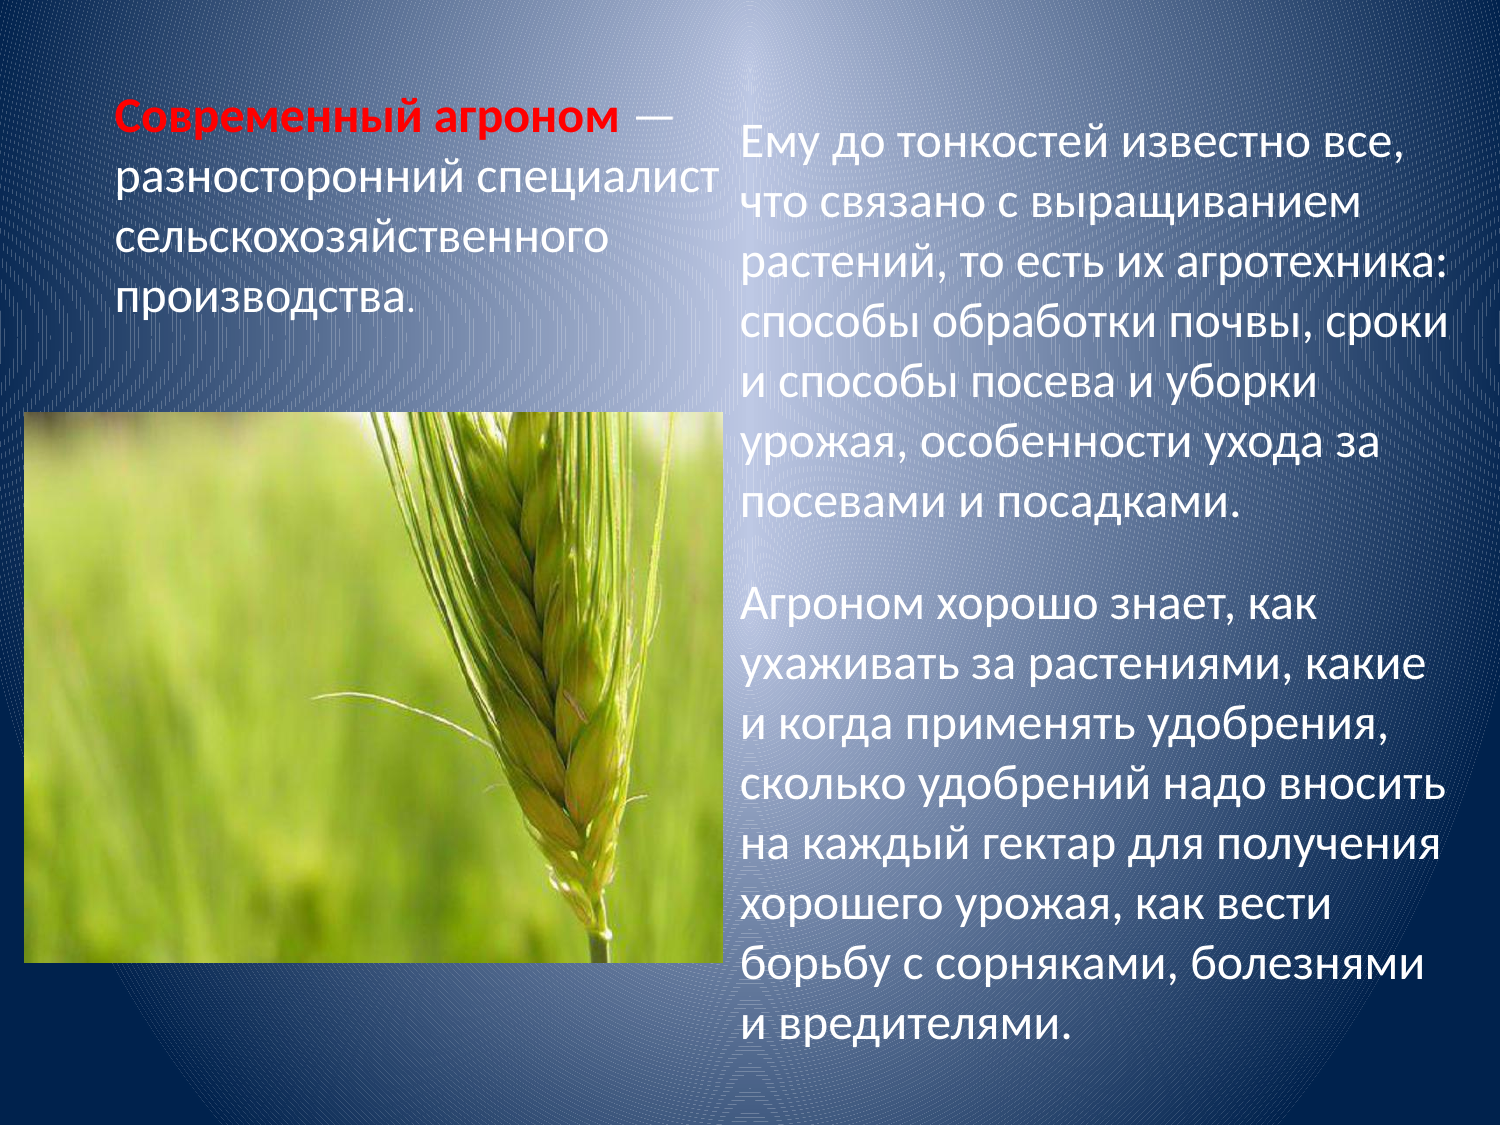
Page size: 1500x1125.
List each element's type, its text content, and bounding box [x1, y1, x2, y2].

picture [24, 412, 723, 963]
text_box Ему до тонкостей известно все, что связано с выращиванием растений, то есть их агротехника: способы обработки почвы, сроки и способы посева и уборки урожая, особенности ухода за посевами и посадками. [724, 99, 1475, 535]
text_box Агроном хорошо знает, как ухаживать за растениями, какие и когда применять удобрения, сколько удобрений надо вносить на каждый гектар для получения хорошего урожая, как вести борьбу с сорняками, болезнями и вредителями. [724, 562, 1475, 1058]
text_box Современный агроном — разносторонний специалист сельскохозяйственного производства. [99, 74, 850, 420]
